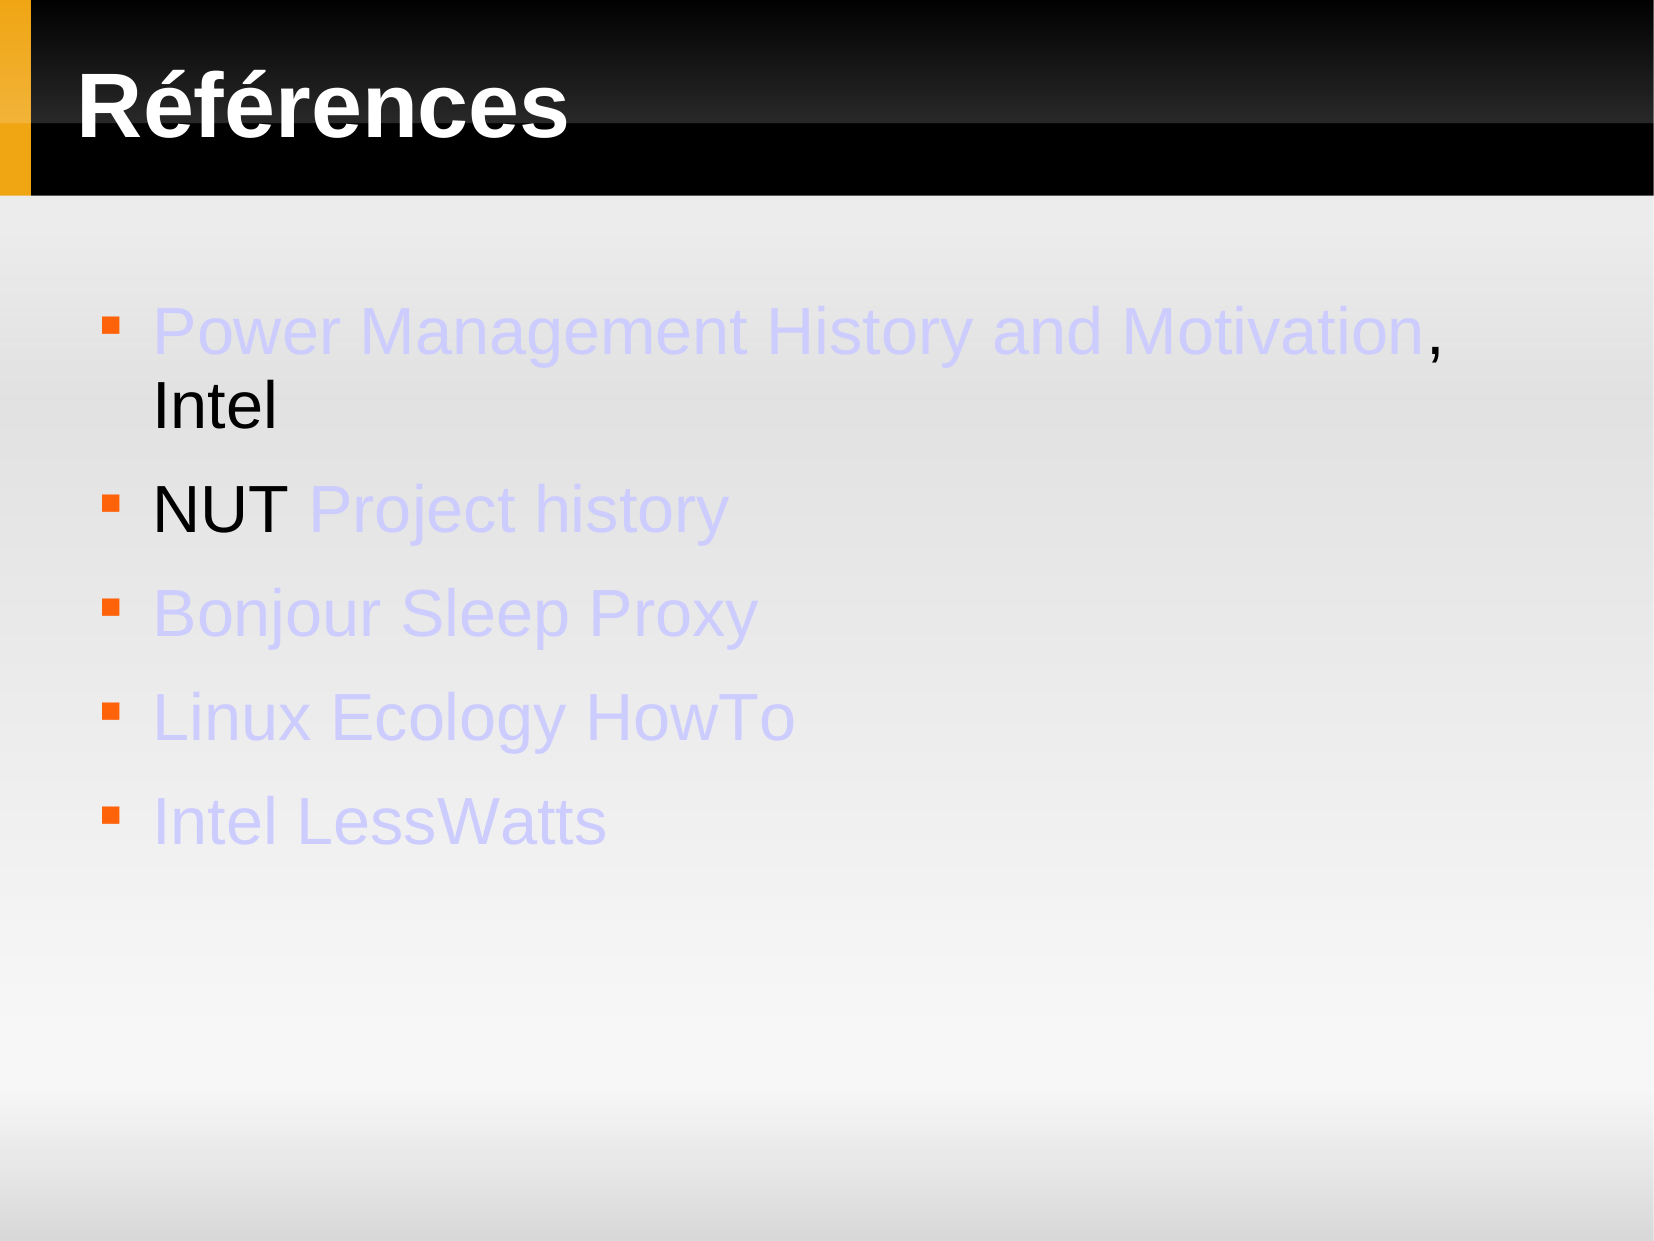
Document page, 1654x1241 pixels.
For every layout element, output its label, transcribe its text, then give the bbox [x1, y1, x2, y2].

list Power Management History and Motivation, Intel NUT Project history Bonjour Sleep Proxy Linux Ecology HowTo Intel LessWatts [82, 290, 1571, 1109]
title Références [76, 0, 1565, 208]
picture [0, 0, 1654, 1241]
